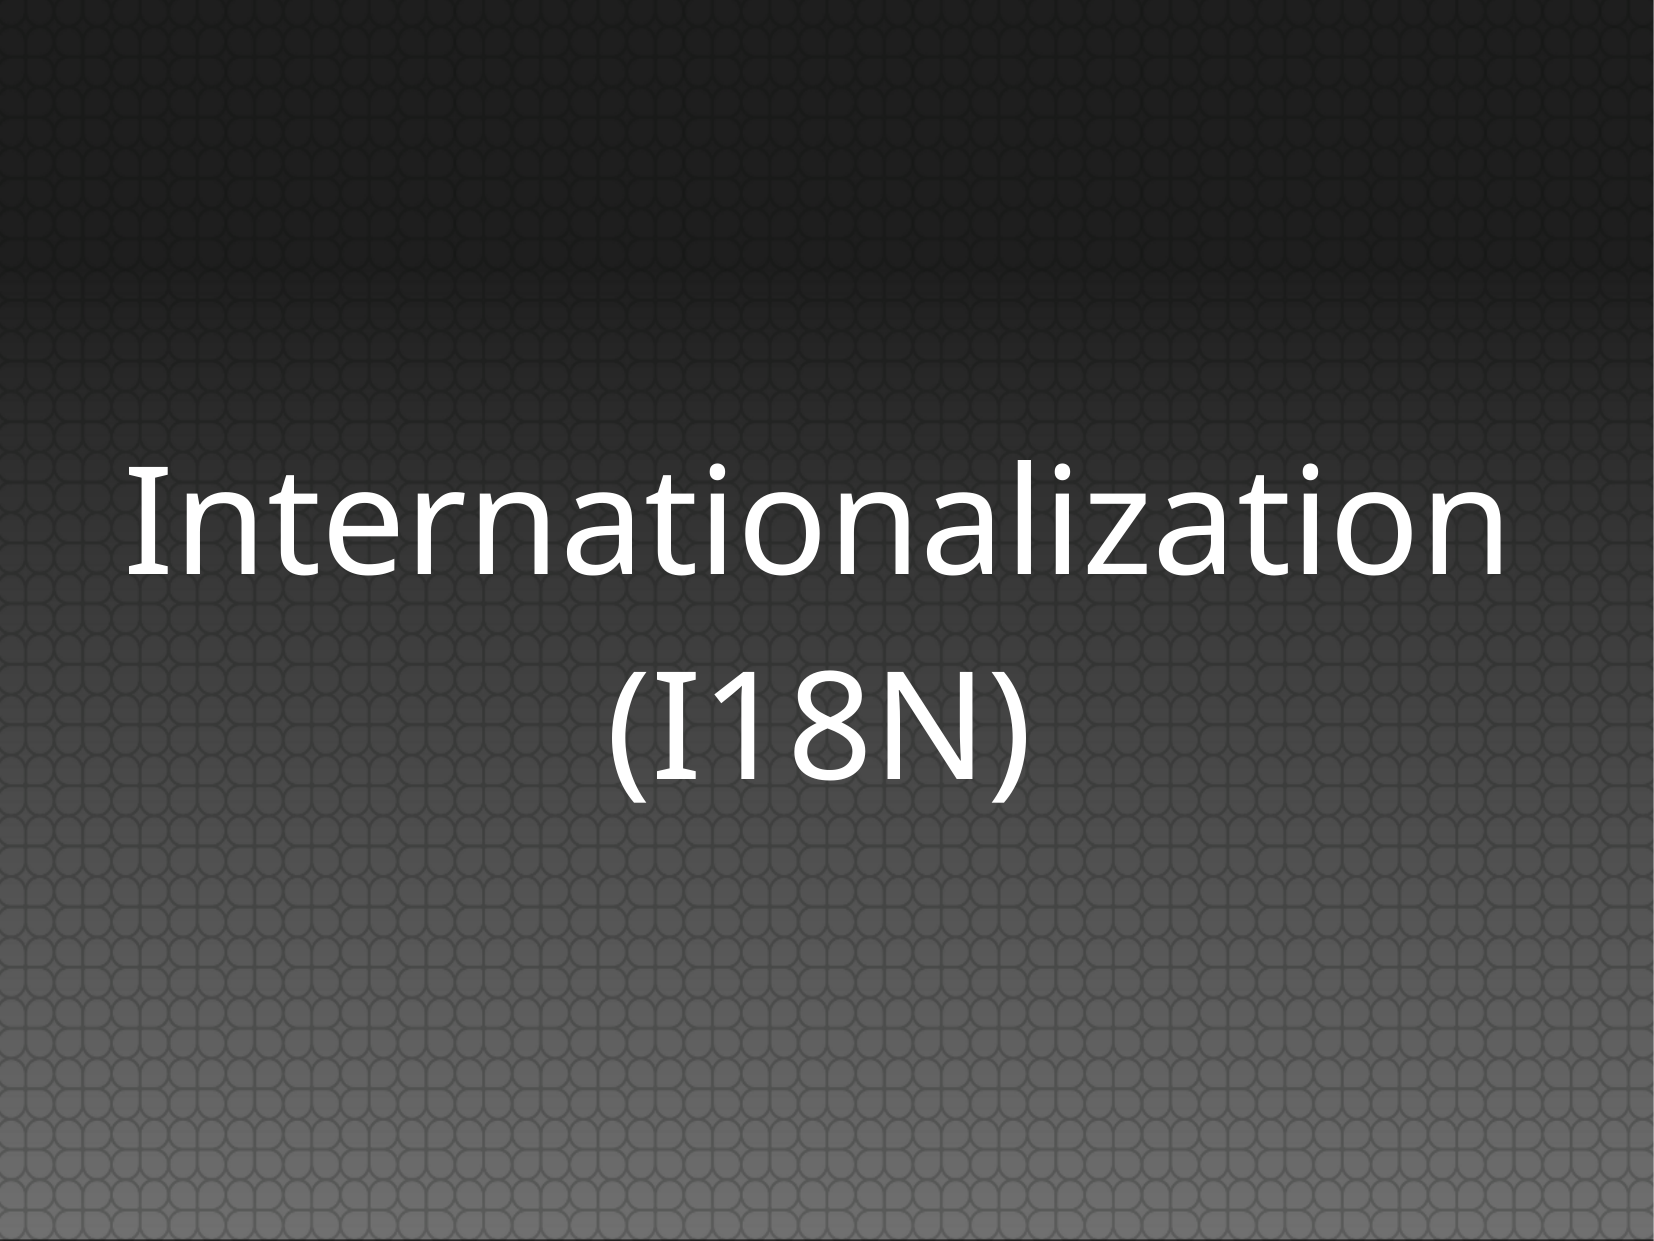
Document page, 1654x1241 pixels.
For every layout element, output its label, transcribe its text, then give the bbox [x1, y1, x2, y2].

picture [0, 0, 1654, 1241]
title Internationalization (I18N) [75, 444, 1564, 794]
